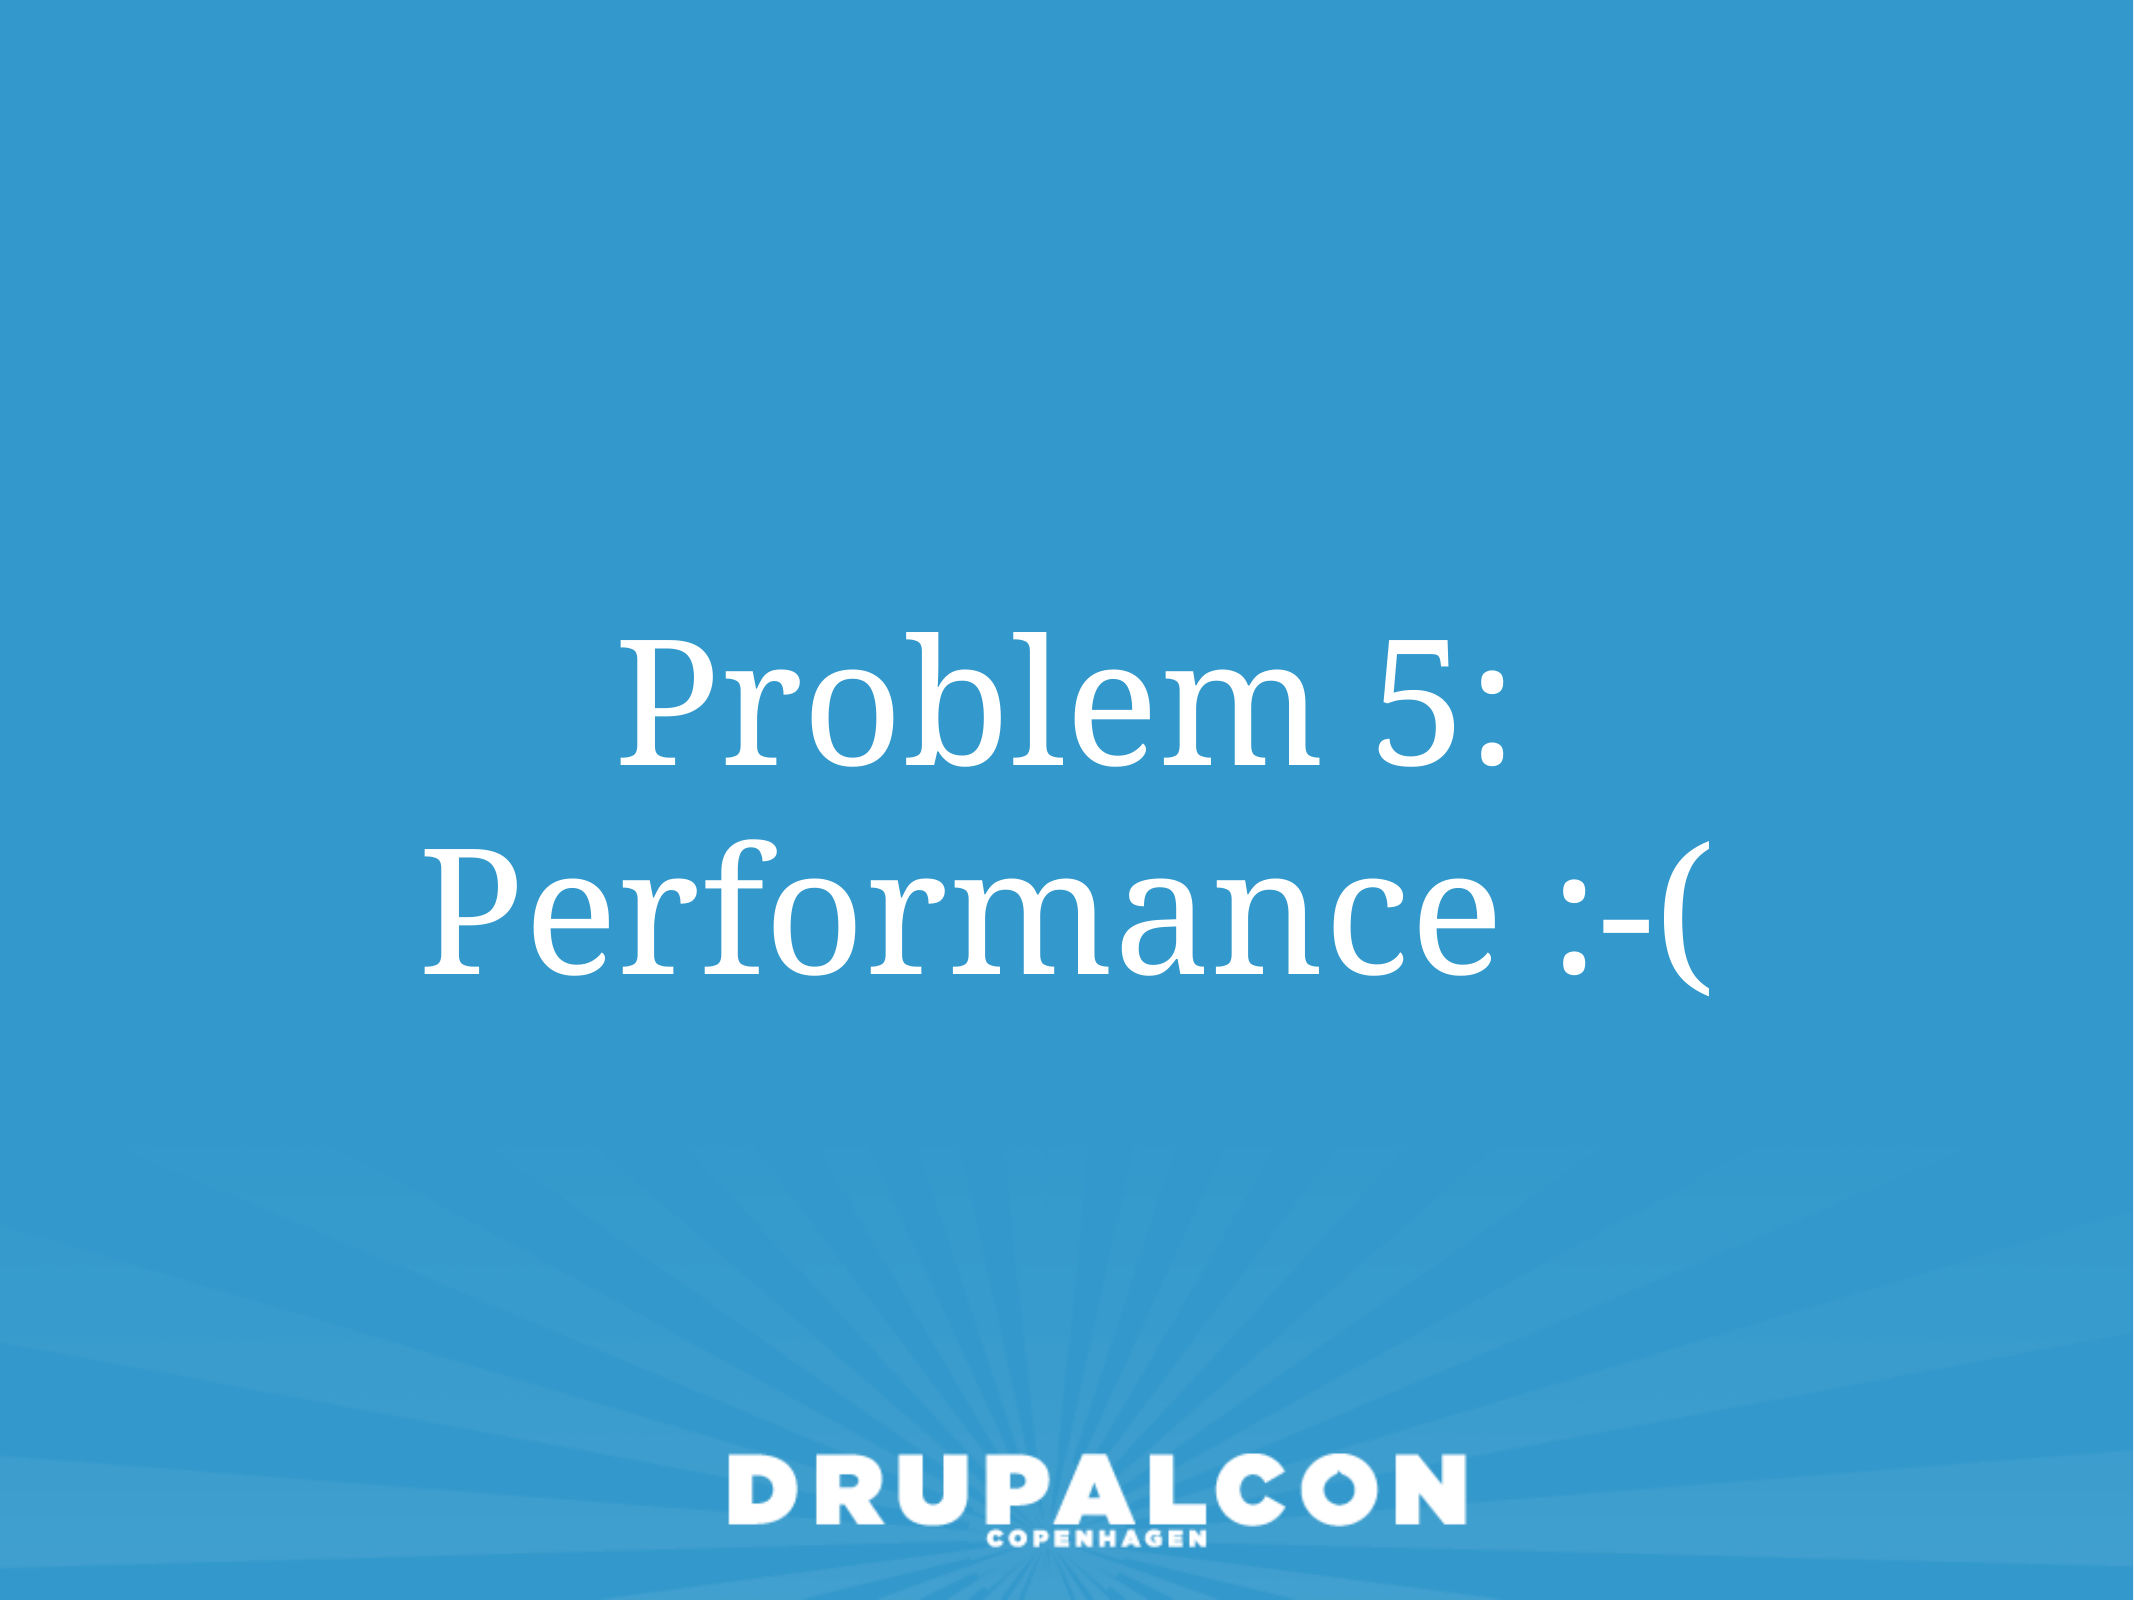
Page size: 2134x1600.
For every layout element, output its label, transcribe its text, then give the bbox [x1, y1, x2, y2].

picture [0, 0, 2134, 1600]
title Problem 5: Performance :-( [208, 573, 1925, 1027]
